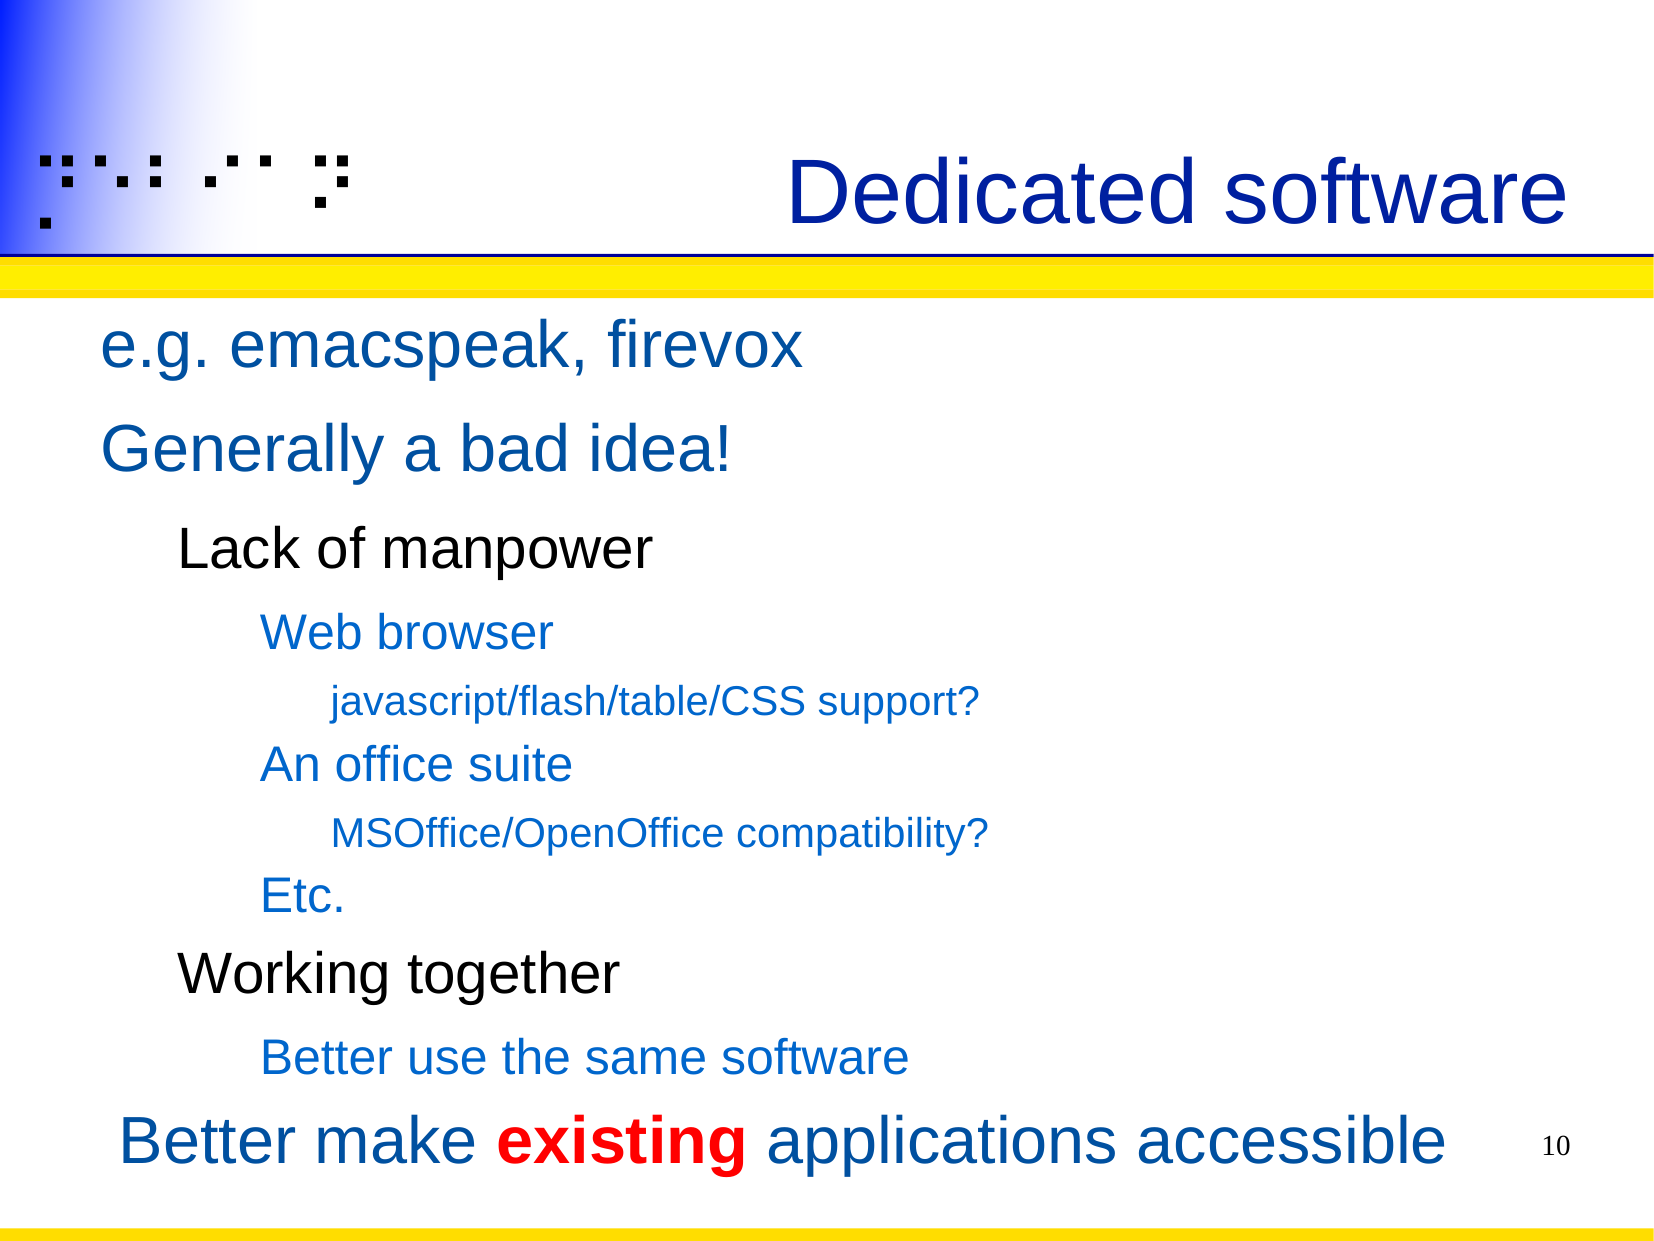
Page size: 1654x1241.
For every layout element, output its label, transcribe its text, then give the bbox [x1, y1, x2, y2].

title Dedicated software [372, 134, 1571, 250]
list e.g. emacspeak, firevox Generally a bad idea! Lack of manpower Web browser javascript/flash/table/CSS support? An office suite MSOffice/OpenOffice compatibility? Etc. Working together Better use the same software Better make existing applications accessible [82, 307, 1571, 1179]
